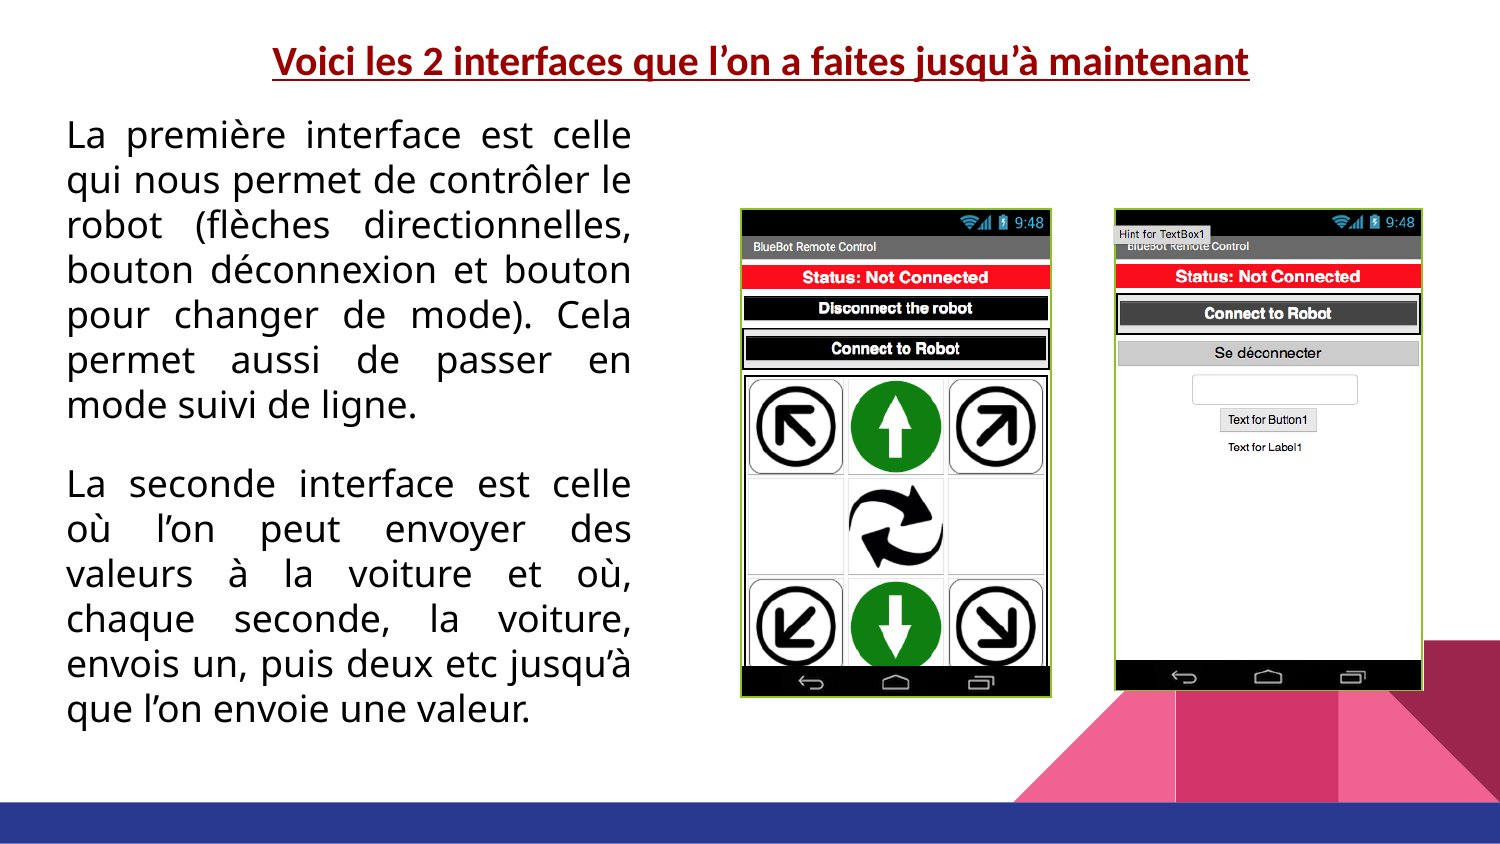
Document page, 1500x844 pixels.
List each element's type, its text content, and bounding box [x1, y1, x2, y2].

list La première interface est celle qui nous permet de contrôler le robot (flèches directionnelles, bouton déconnexion et bouton pour changer de mode). Cela permet aussi de passer en mode suivi de ligne. La seconde interface est celle où l’on peut envoyer des valeurs à la voiture et où, chaque seconde, la voiture, envois un, puis deux etc jusqu’à que l’on envoie une valeur. [51, 96, 648, 644]
picture [1113, 207, 1424, 691]
picture [738, 207, 1053, 699]
title Voici les 2 interfaces que l’on a faites jusqu’à maintenant [51, 19, 1472, 162]
